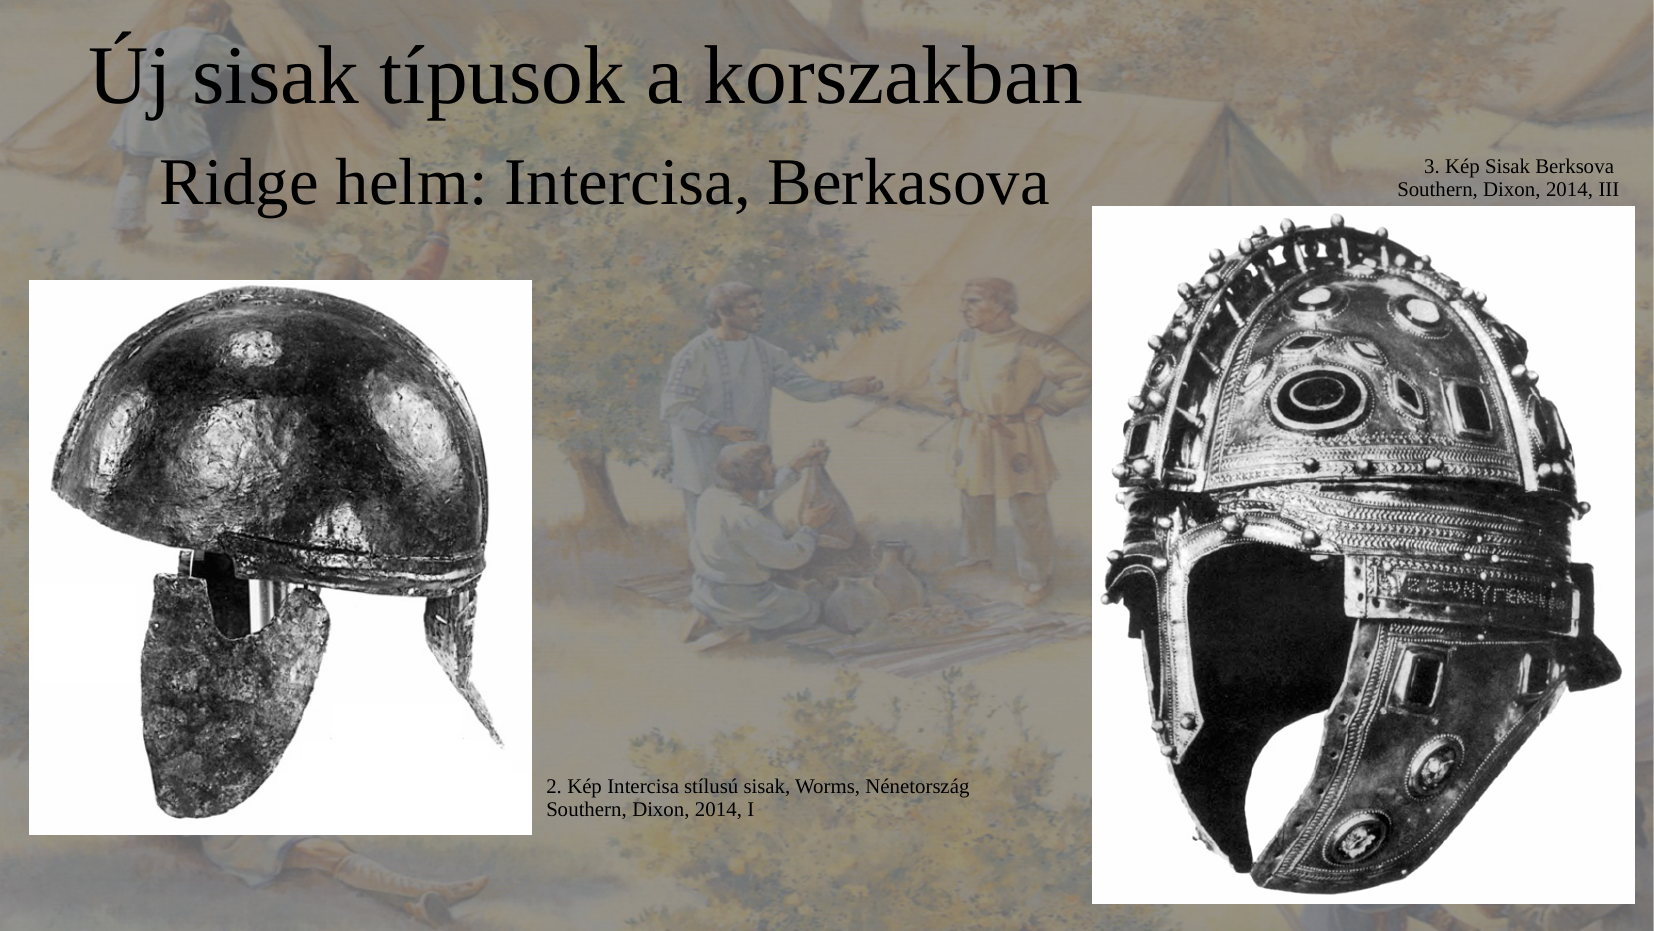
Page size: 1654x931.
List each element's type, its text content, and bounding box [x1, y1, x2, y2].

picture [0, 0, 1654, 931]
list Új sisak típusok a korszakban Ridge helm: Intercisa, Berkasova [17, 29, 1152, 325]
text_box 2. Kép Intercisa stílusú sisak, Worms, Nénetország Southern, Dixon, 2014, I [531, 767, 1034, 852]
text_box 3. Kép Sisak Berksova Southern, Dixon, 2014, III [1368, 147, 1635, 232]
